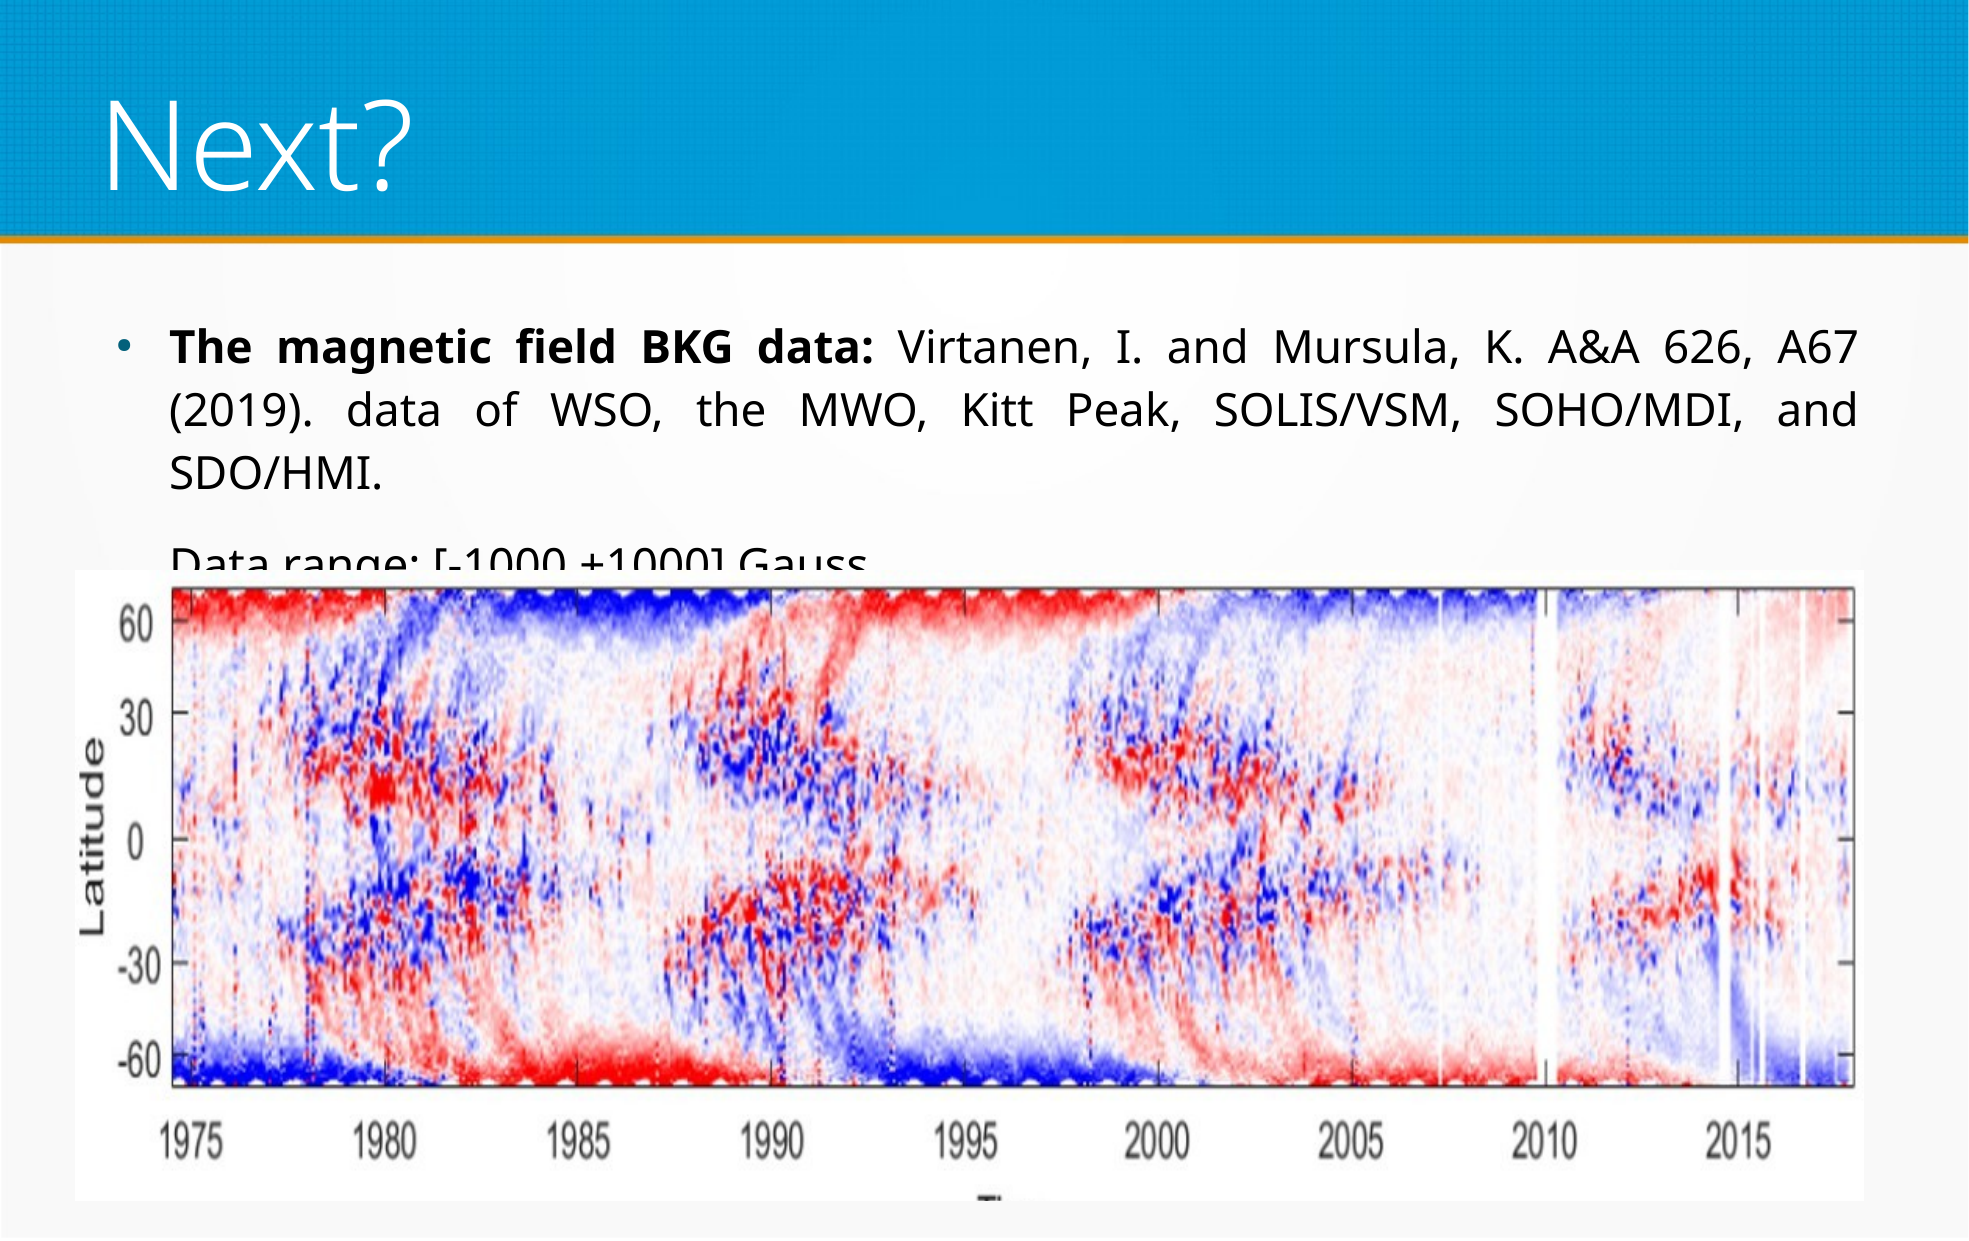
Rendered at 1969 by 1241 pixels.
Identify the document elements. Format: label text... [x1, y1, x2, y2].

picture [0, 233, 1969, 1241]
title Next? [98, 19, 1870, 227]
list The magnetic field BKG data: Virtanen, I. and Mursula, K. A&A 626, A67 (2019). data of WSO, the MWO, Kitt Peak, SOLIS/VSM, SOHO/MDI, and SDO/HMI. Data range: [-1000,+1000] Gauss [98, 315, 1861, 570]
